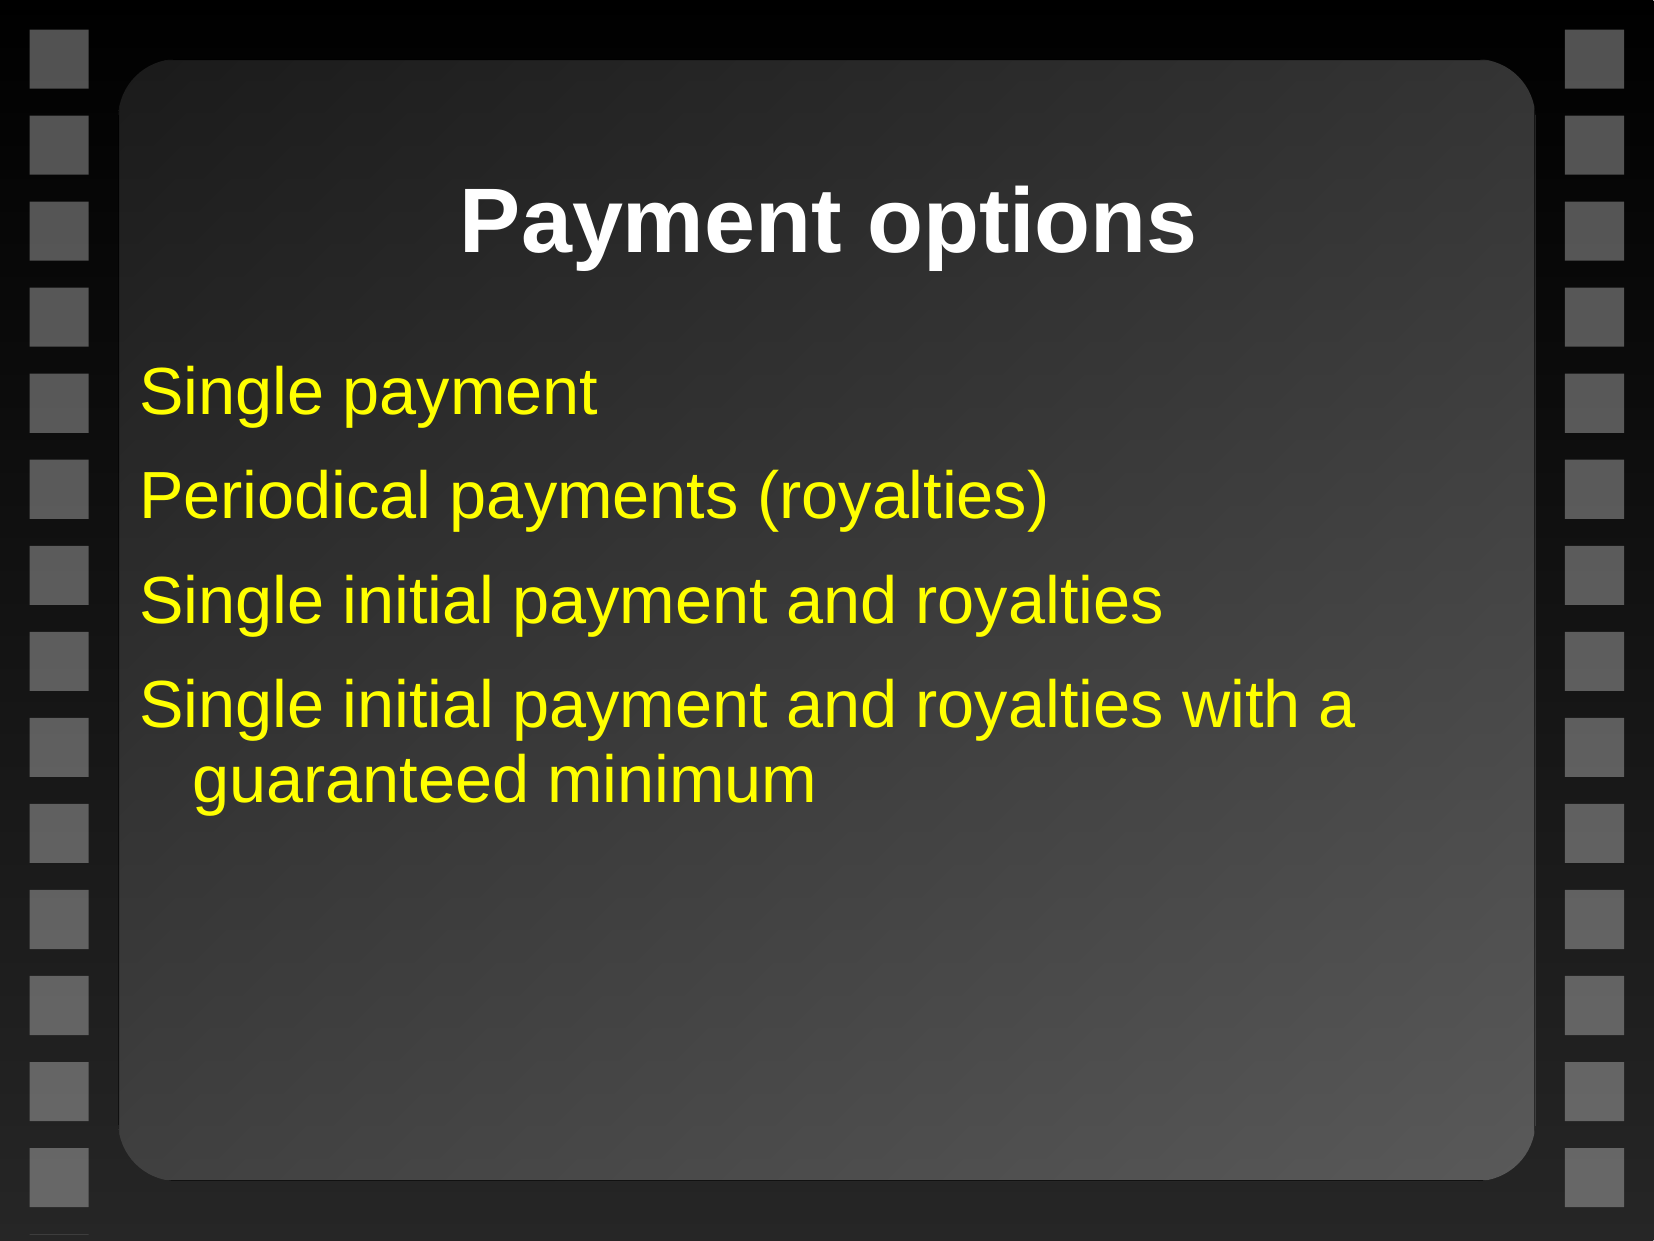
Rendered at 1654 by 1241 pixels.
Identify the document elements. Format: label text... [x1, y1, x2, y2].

title Payment options [123, 117, 1536, 325]
list Single payment Periodical payments (royalties) Single initial payment and royalties Single initial payment and royalties with a guaranteed minimum [121, 354, 1534, 1127]
